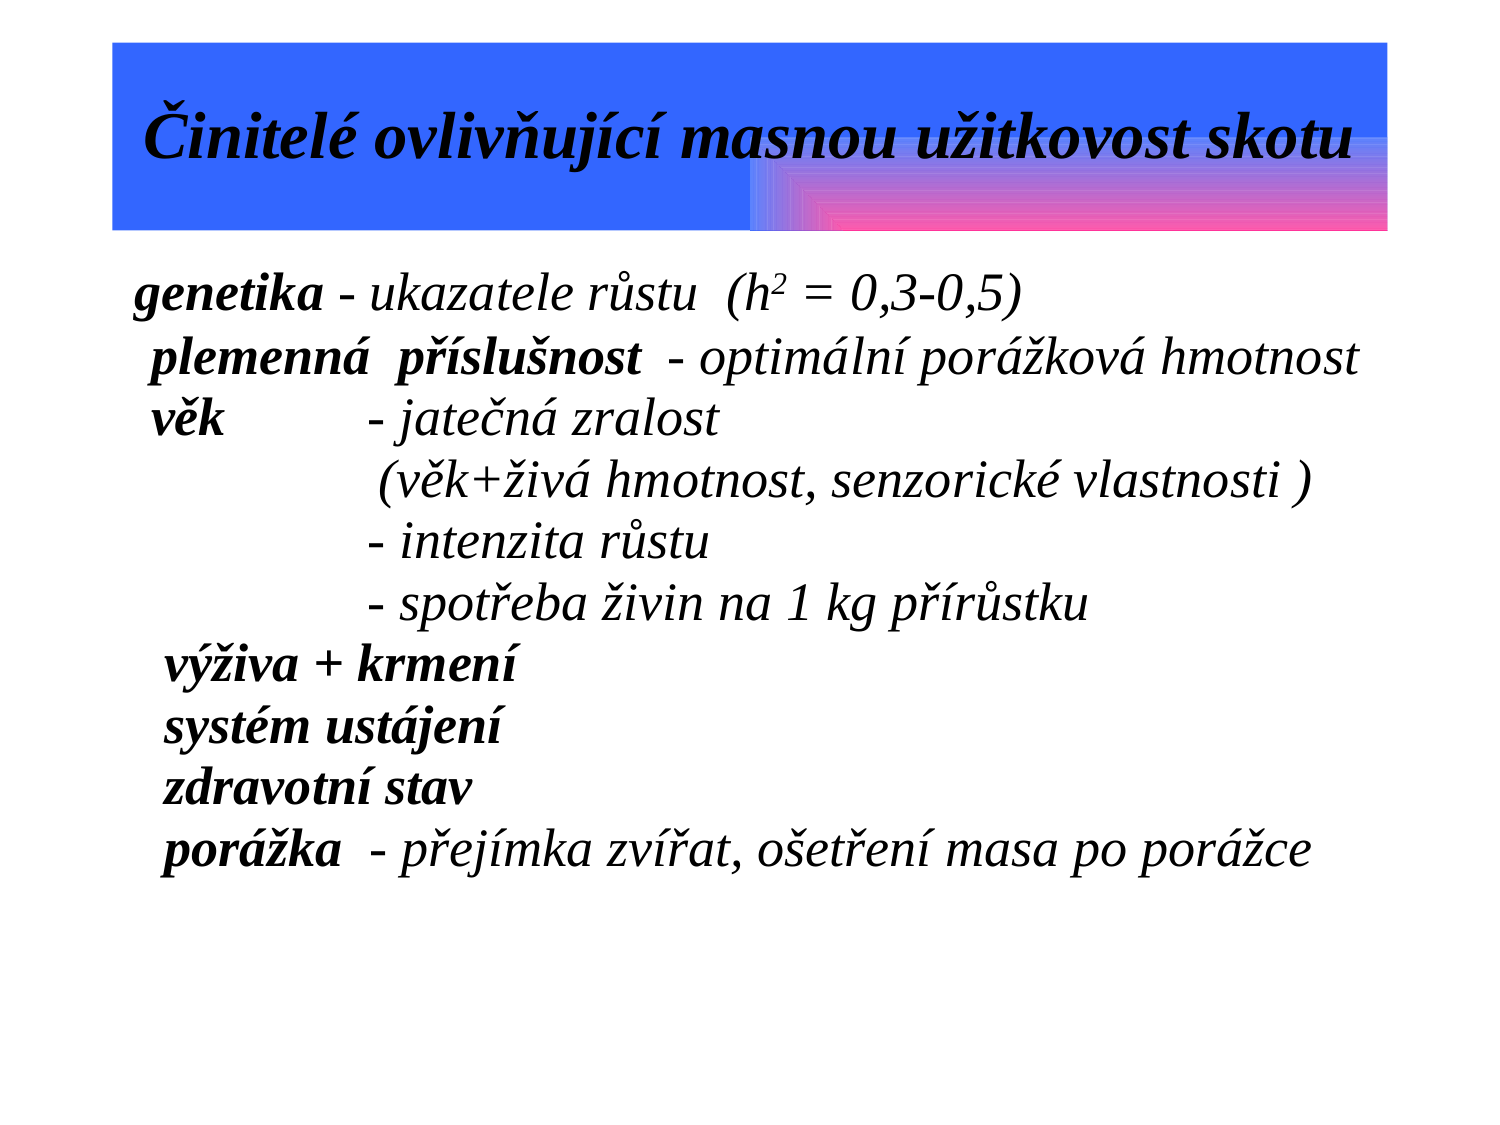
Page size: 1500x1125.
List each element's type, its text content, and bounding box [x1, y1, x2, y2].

title Činitelé ovlivňující masnou užitkovost skotu [112, 42, 1388, 231]
list genetika - ukazatele růstu (h2 = 0,3-0,5) plemenná příslušnost - optimální porážková hmotnost věk - jatečná zralost (věk+živá hmotnost, senzorické vlastnosti ) - intenzita růstu - spotřeba živin na 1 kg přírůstku výživa + krmení systém ustájení zdravotní stav porážka - přejímka zvířat, ošetření masa po porážce [53, 255, 1436, 1125]
